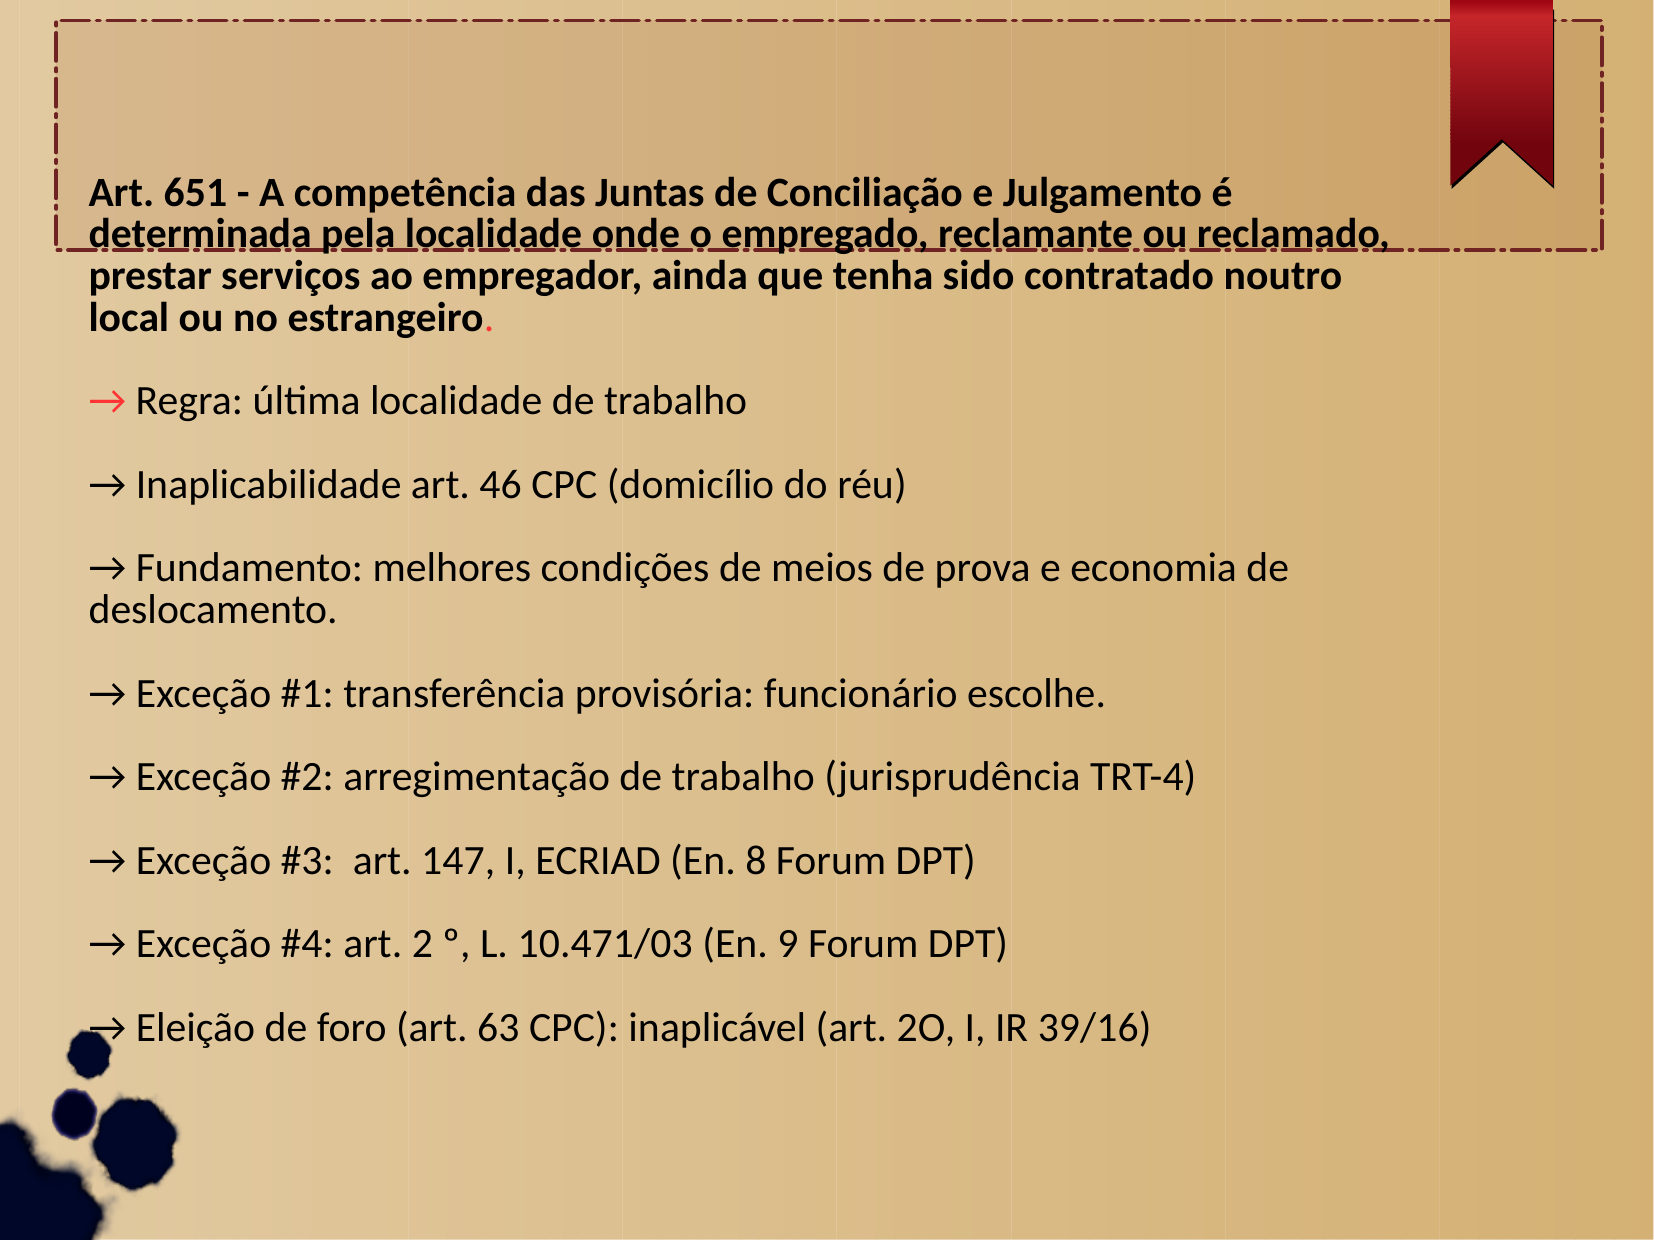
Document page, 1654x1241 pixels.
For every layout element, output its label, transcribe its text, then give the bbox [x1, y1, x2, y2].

title Art. 651 - A competência das Juntas de Conciliação e Julgamento é determinada pela localidade onde o empregado, reclamante ou reclamado, prestar serviços ao empregador, ainda que tenha sido contratado noutro local ou no estrangeiro. → Regra: última localidade de trabalho → Inaplicabilidade art. 46 CPC (domicílio do réu) → Fundamento: melhores condições de meios de prova e economia de deslocamento. → Exceção #1: transferência provisória: funcionário escolhe. → Exceção #2: arregimentação de trabalho (jurisprudência TRT-4) → Exceção #3: art. 147, I, ECRIAD (En. 8 Forum DPT) → Exceção #4: art. 2 º, L. 10.471/03 (En. 9 Forum DPT) → Eleição de foro (art. 63 CPC): inaplicável (art. 2O, I, IR 39/16) [88, 58, 1418, 1241]
